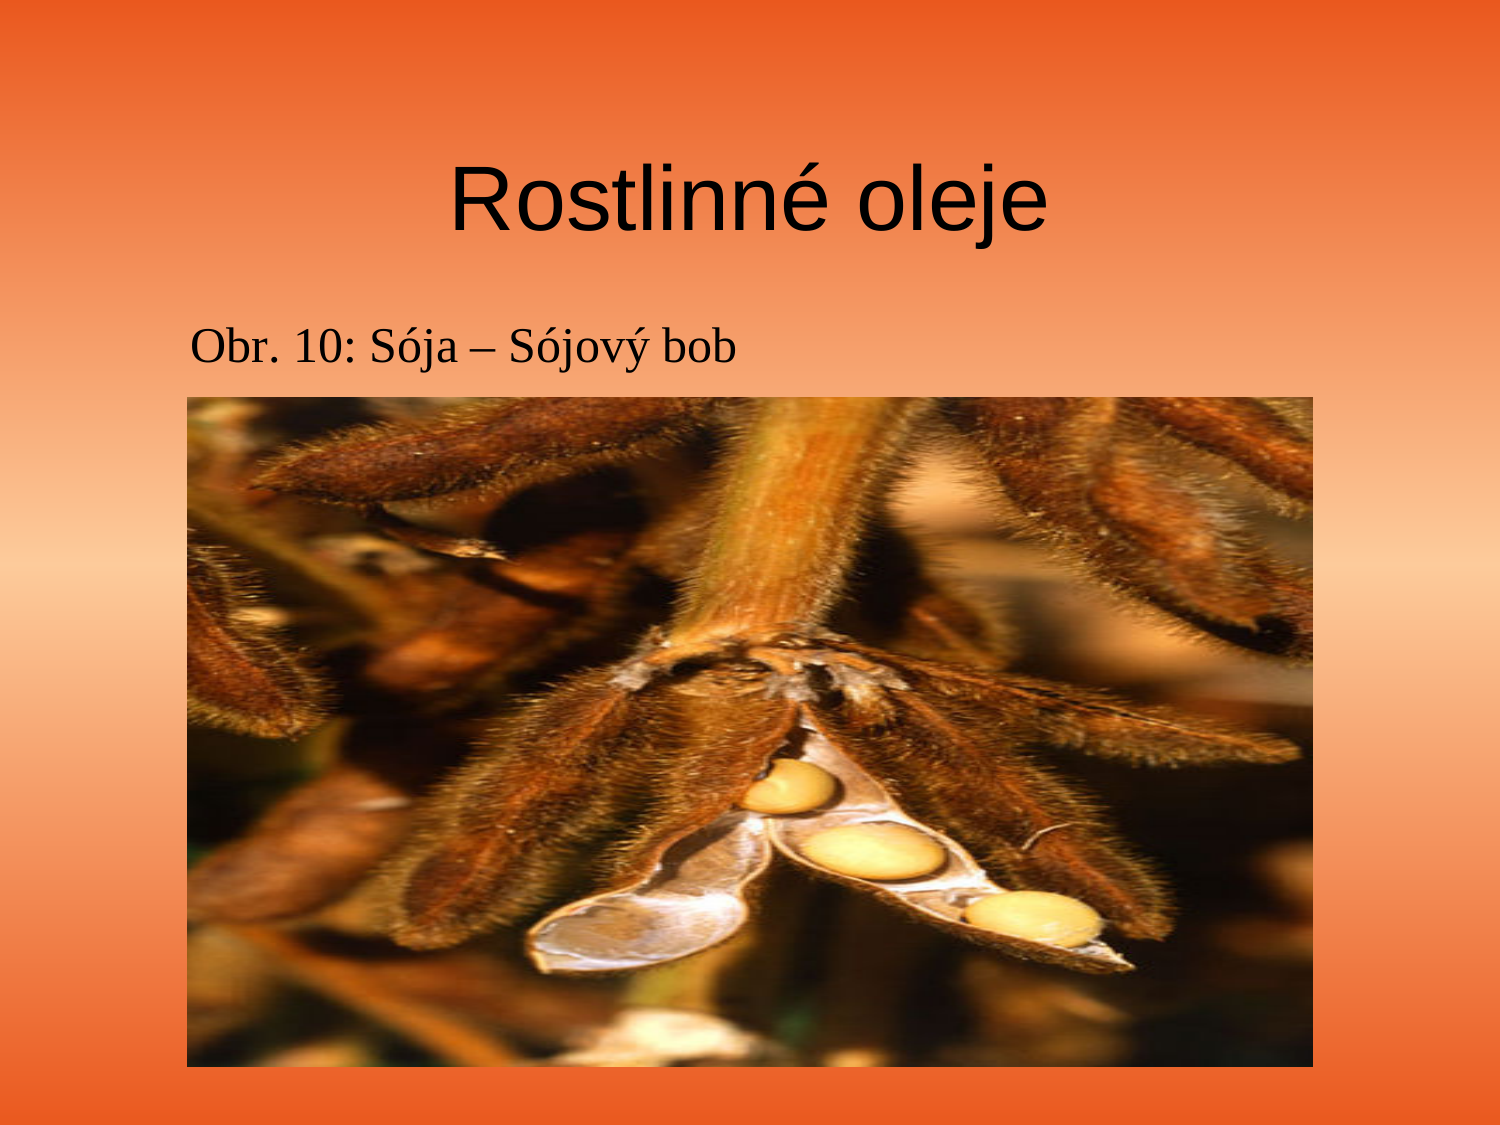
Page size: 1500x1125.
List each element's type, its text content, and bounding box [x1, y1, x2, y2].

title Rostlinné oleje [112, 99, 1388, 288]
text_box Obr. 10: Sója – Sójový bob [175, 304, 916, 381]
text_box [187, 397, 1313, 1067]
